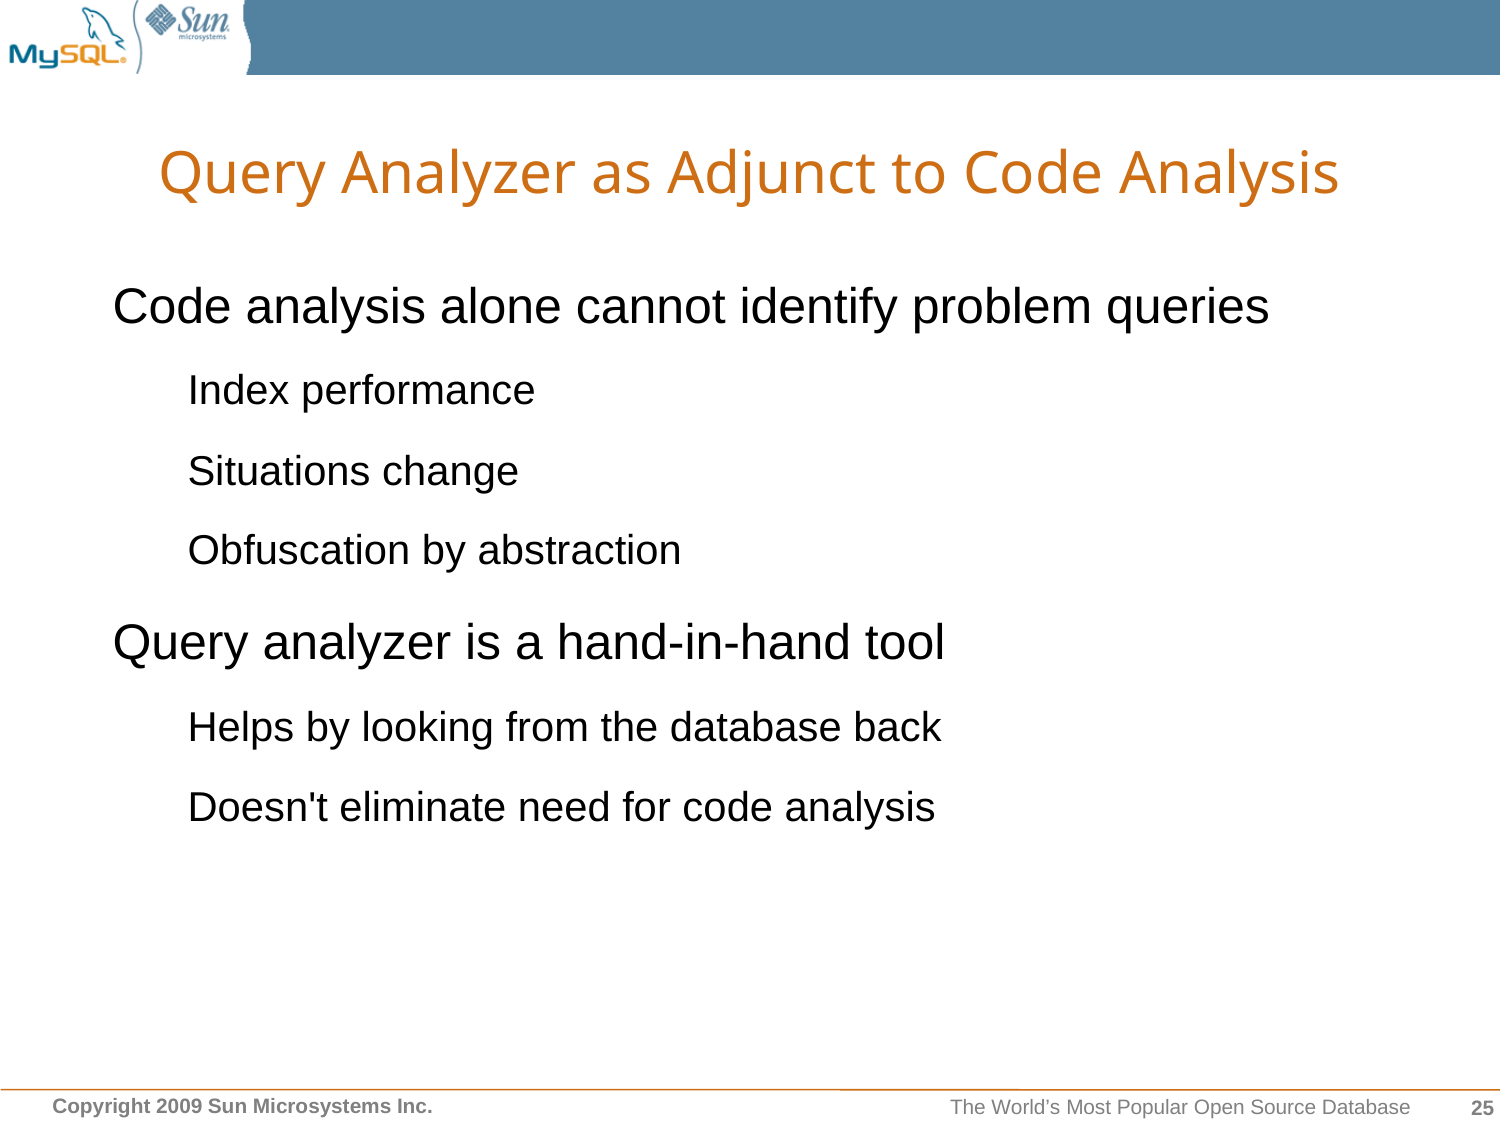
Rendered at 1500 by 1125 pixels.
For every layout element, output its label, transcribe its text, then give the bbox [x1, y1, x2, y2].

picture [0, 0, 1500, 75]
list Code analysis alone cannot identify problem queries Index performance Situations change Obfuscation by abstraction Query analyzer is a hand-in-hand tool Helps by looking from the database back Doesn't eliminate need for code analysis [112, 249, 1387, 1098]
title Query Analyzer as Adjunct to Code Analysis [0, 94, 1500, 218]
